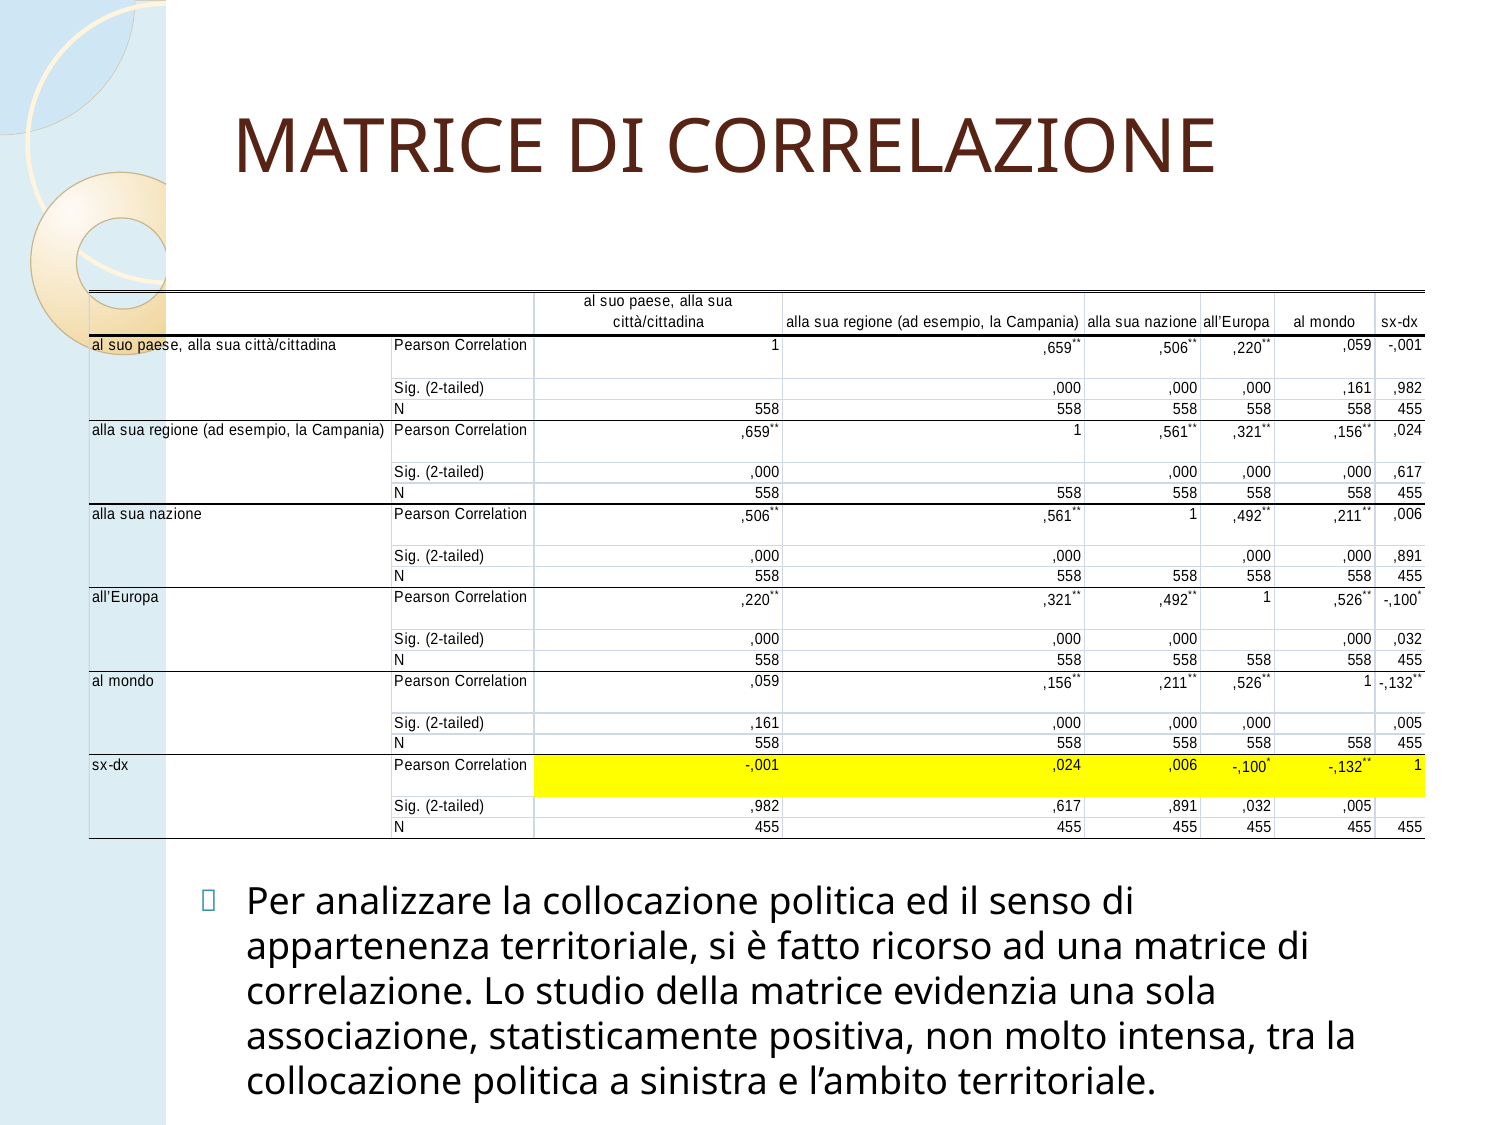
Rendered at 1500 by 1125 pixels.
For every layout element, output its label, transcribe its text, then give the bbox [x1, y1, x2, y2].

title MATRICE DI CORRELAZIONE [75, 90, 1376, 227]
list Per analizzare la collocazione politica ed il senso di appartenenza territoriale, si è fatto ricorso ad una matrice di correlazione. Lo studio della matrice evidenzia una sola associazione, statisticamente positiva, non molto intensa, tra la collocazione politica a sinistra e l’ambito territoriale. [171, 869, 1400, 1059]
picture [88, 290, 1426, 841]
